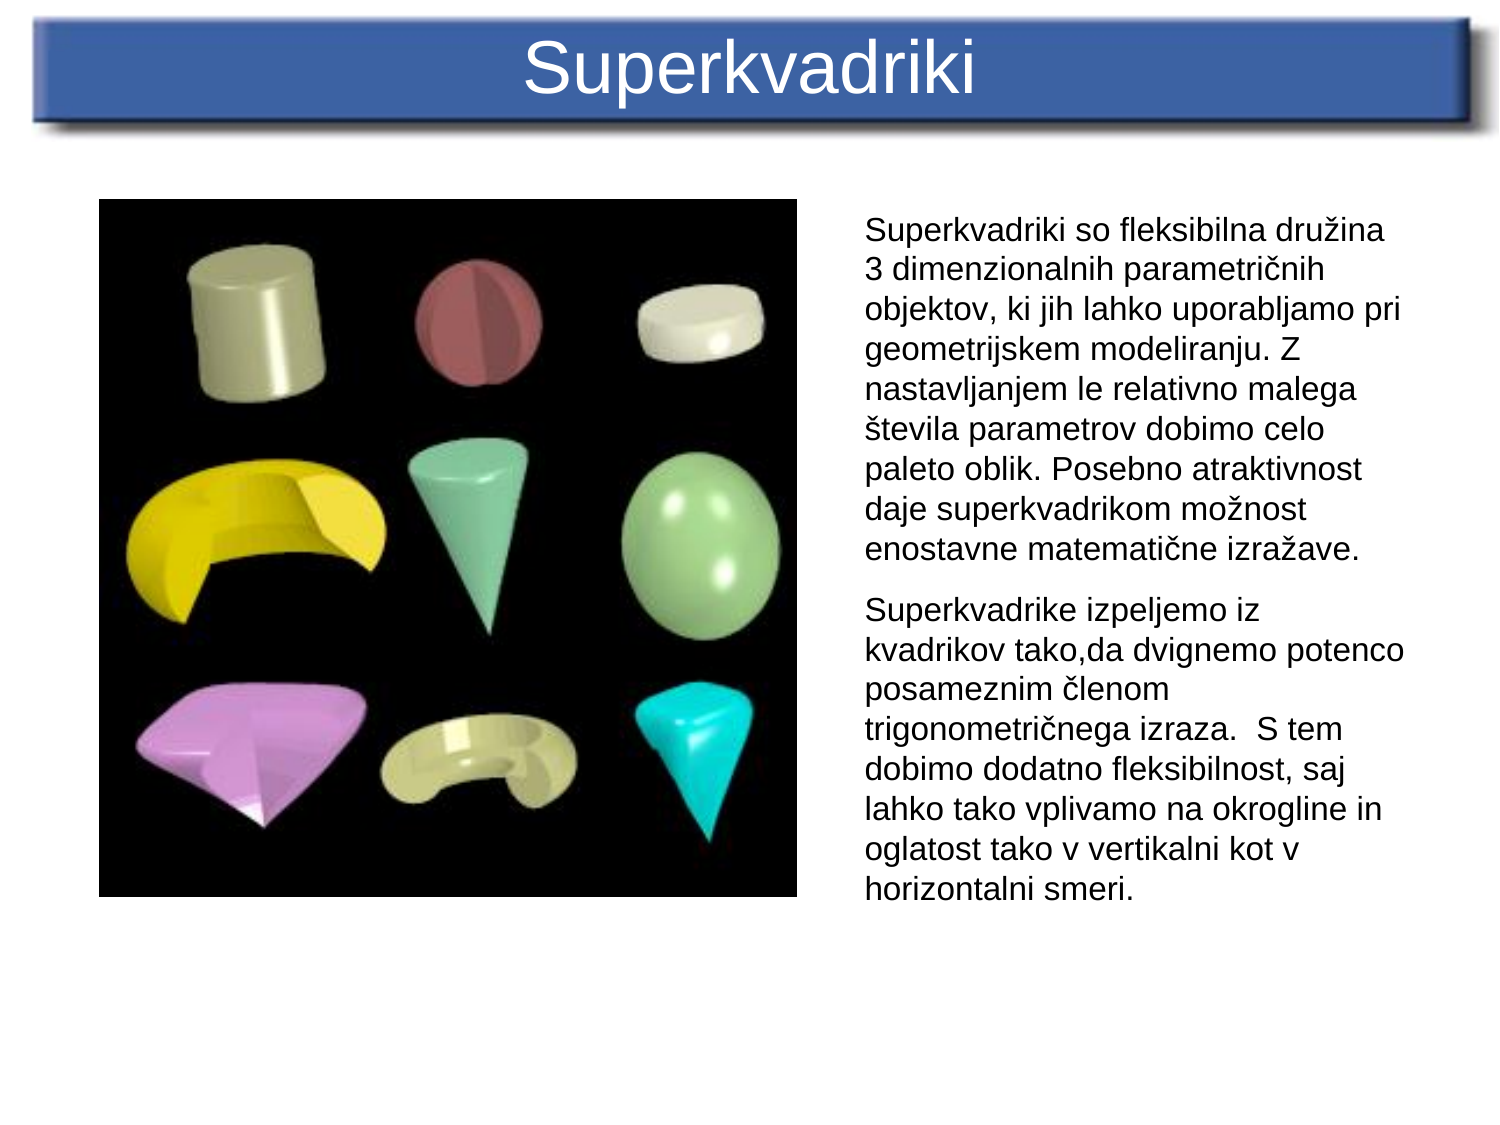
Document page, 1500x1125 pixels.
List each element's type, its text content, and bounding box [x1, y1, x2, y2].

picture [99, 199, 797, 897]
picture [31, 116, 1499, 142]
title Superkvadriki [0, 10, 1500, 116]
text_box Superkvadriki so fleksibilna družina 3 dimenzionalnih parametričnih objektov, ki jih lahko uporabljamo pri geometrijskem modeliranju. Z nastavljanjem le relativno malega števila parametrov dobimo celo paleto oblik. Posebno atraktivnost daje superkvadrikom možnost enostavne matematične izražave. Superkvadrike izpeljemo iz kvadrikov tako,da dvignemo potenco posameznim členom trigonometričnega izraza. S tem dobimo dodatno fleksibilnost, saj lahko tako vplivamo na okrogline in oglatost tako v vertikalni kot v horizontalni smeri. [849, 199, 1426, 976]
